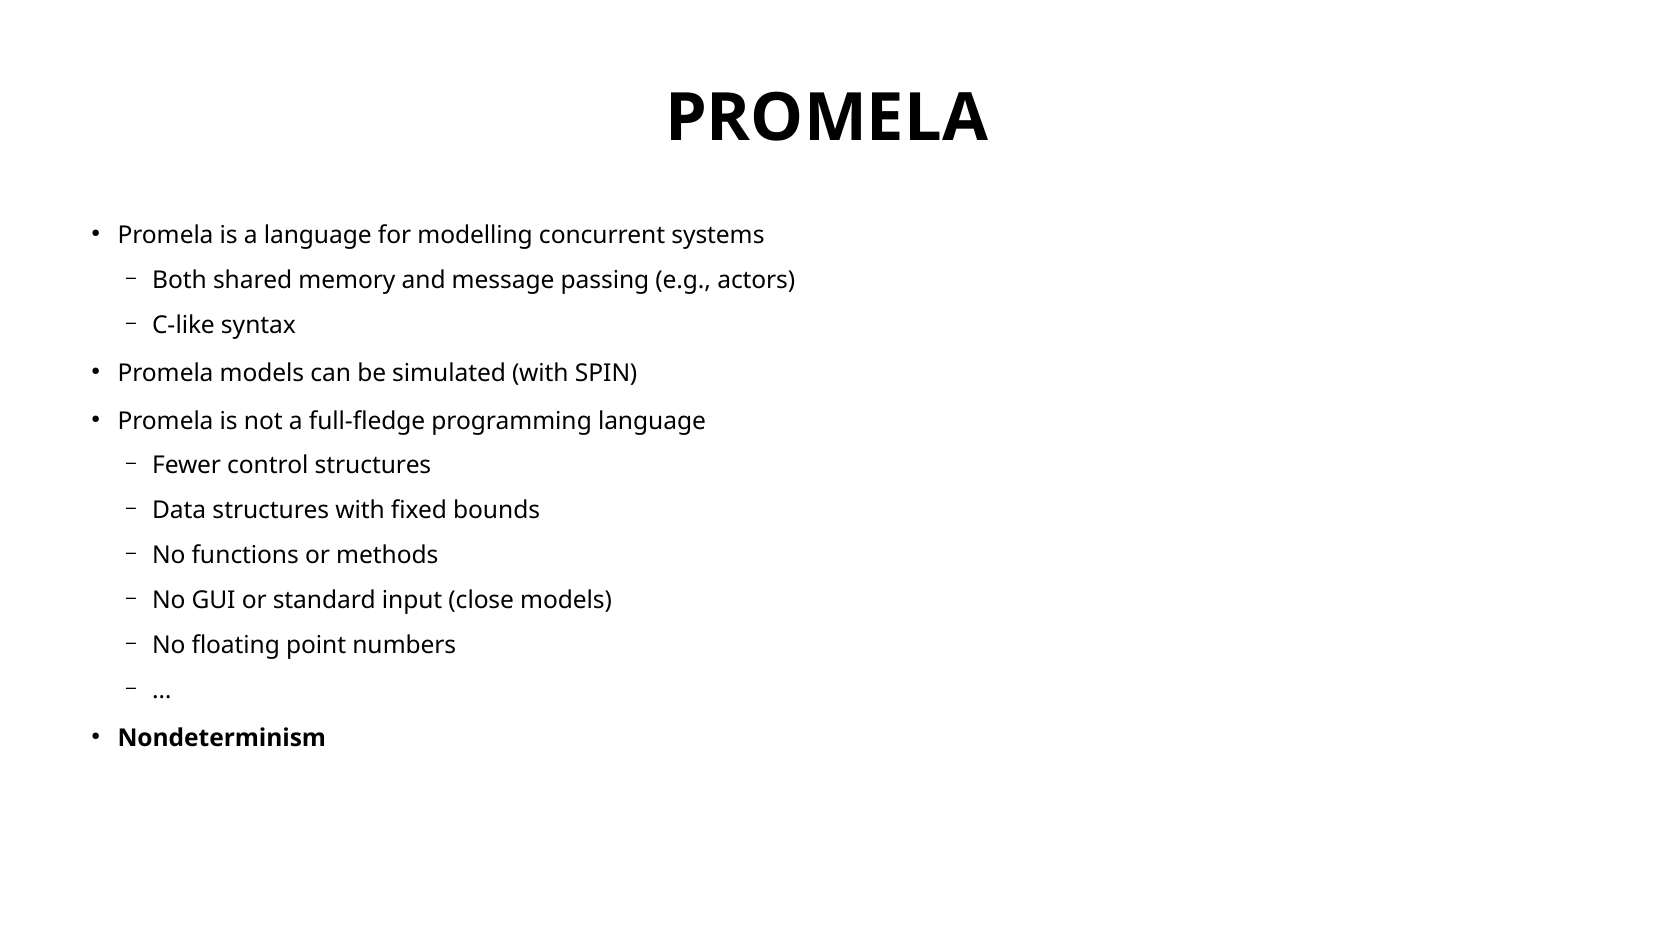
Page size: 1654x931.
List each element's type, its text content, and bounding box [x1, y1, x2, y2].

list Promela is a language for modelling concurrent systems Both shared memory and message passing (e.g., actors) C-like syntax Promela models can be simulated (with SPIN) Promela is not a full-fledge programming language Fewer control structures Data structures with fixed bounds No functions or methods No GUI or standard input (close models) No floating point numbers … Nondeterminism [82, 217, 1571, 757]
title PROMELA [82, 36, 1571, 193]
